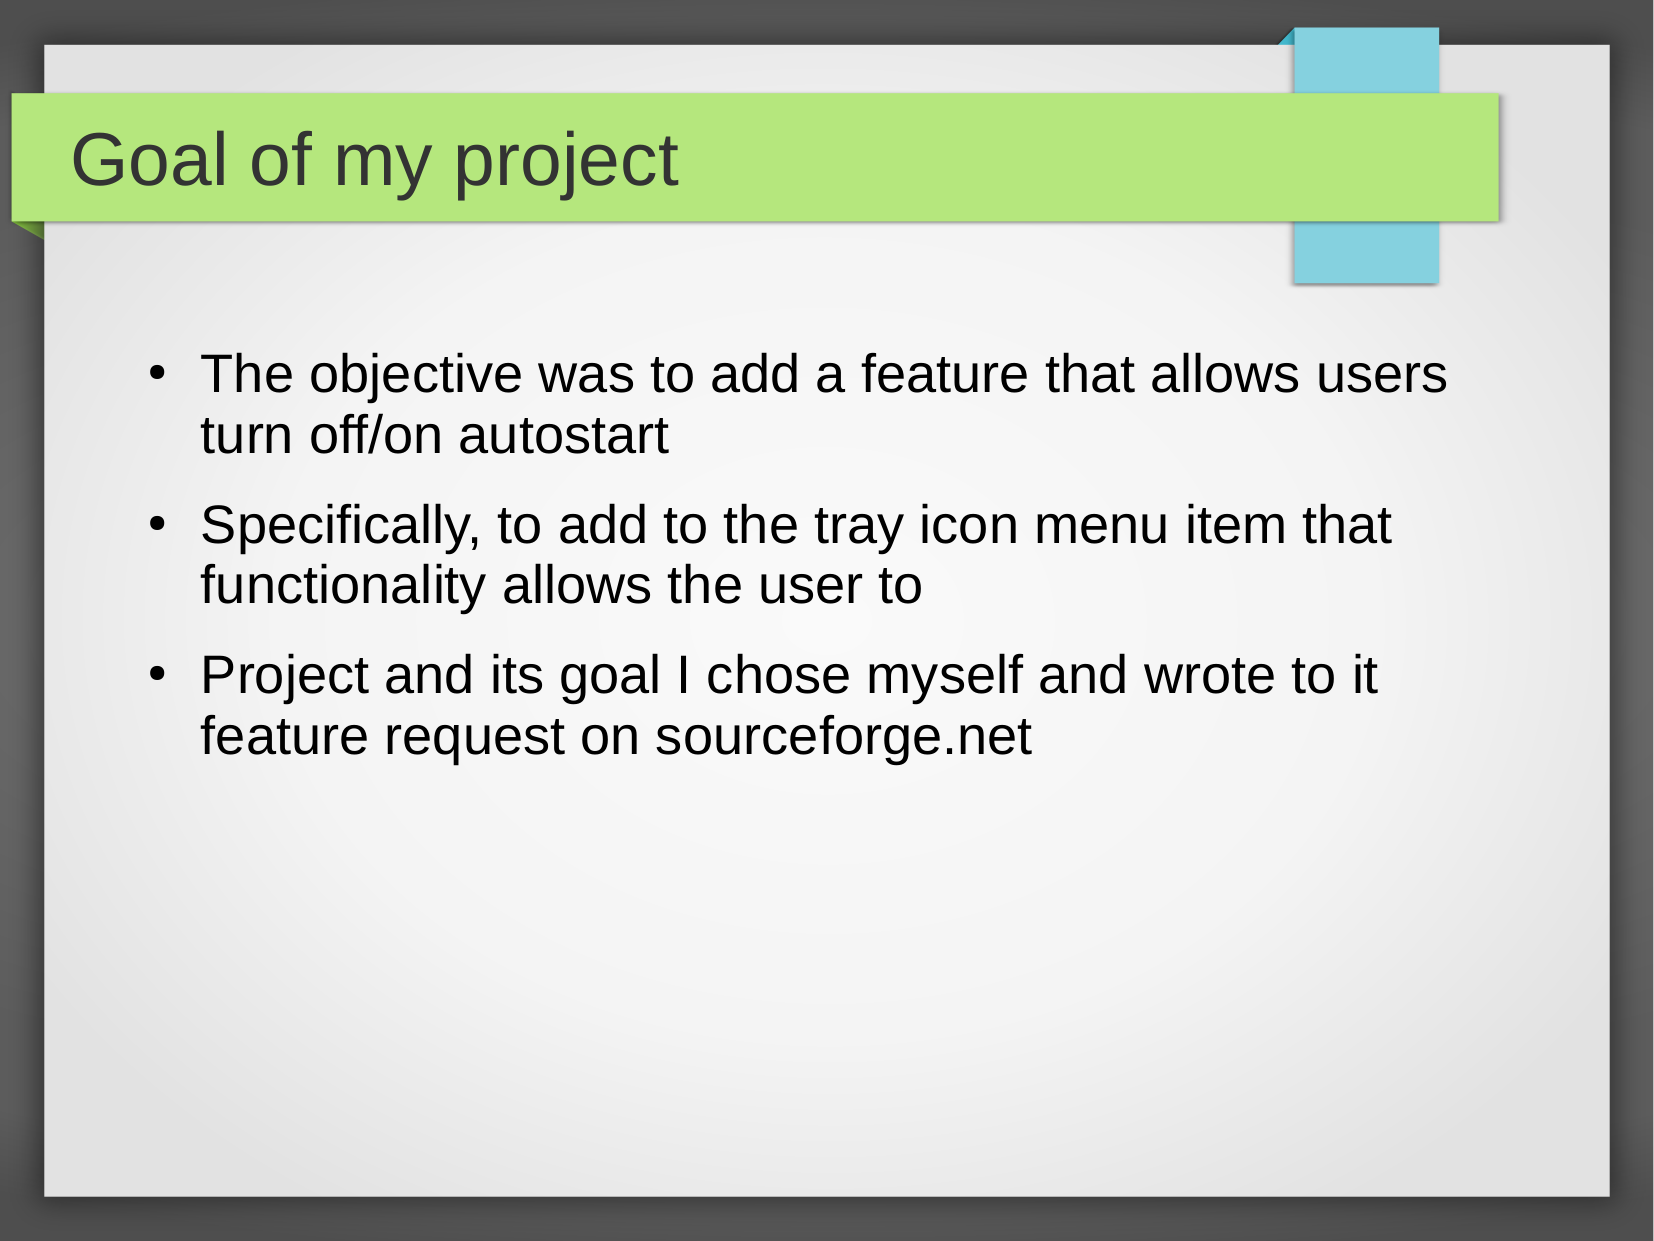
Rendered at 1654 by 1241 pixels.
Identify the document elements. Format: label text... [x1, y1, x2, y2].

title Goal of my project [70, 106, 1229, 213]
picture [0, 0, 1654, 1241]
list The objective was to add a feature that allows users turn off/on autostart Specifically, to add to the tray icon menu item that functionality allows the user to Project and its goal I chose myself and wrote to it feature request on sourceforge.net [129, 343, 1453, 1063]
